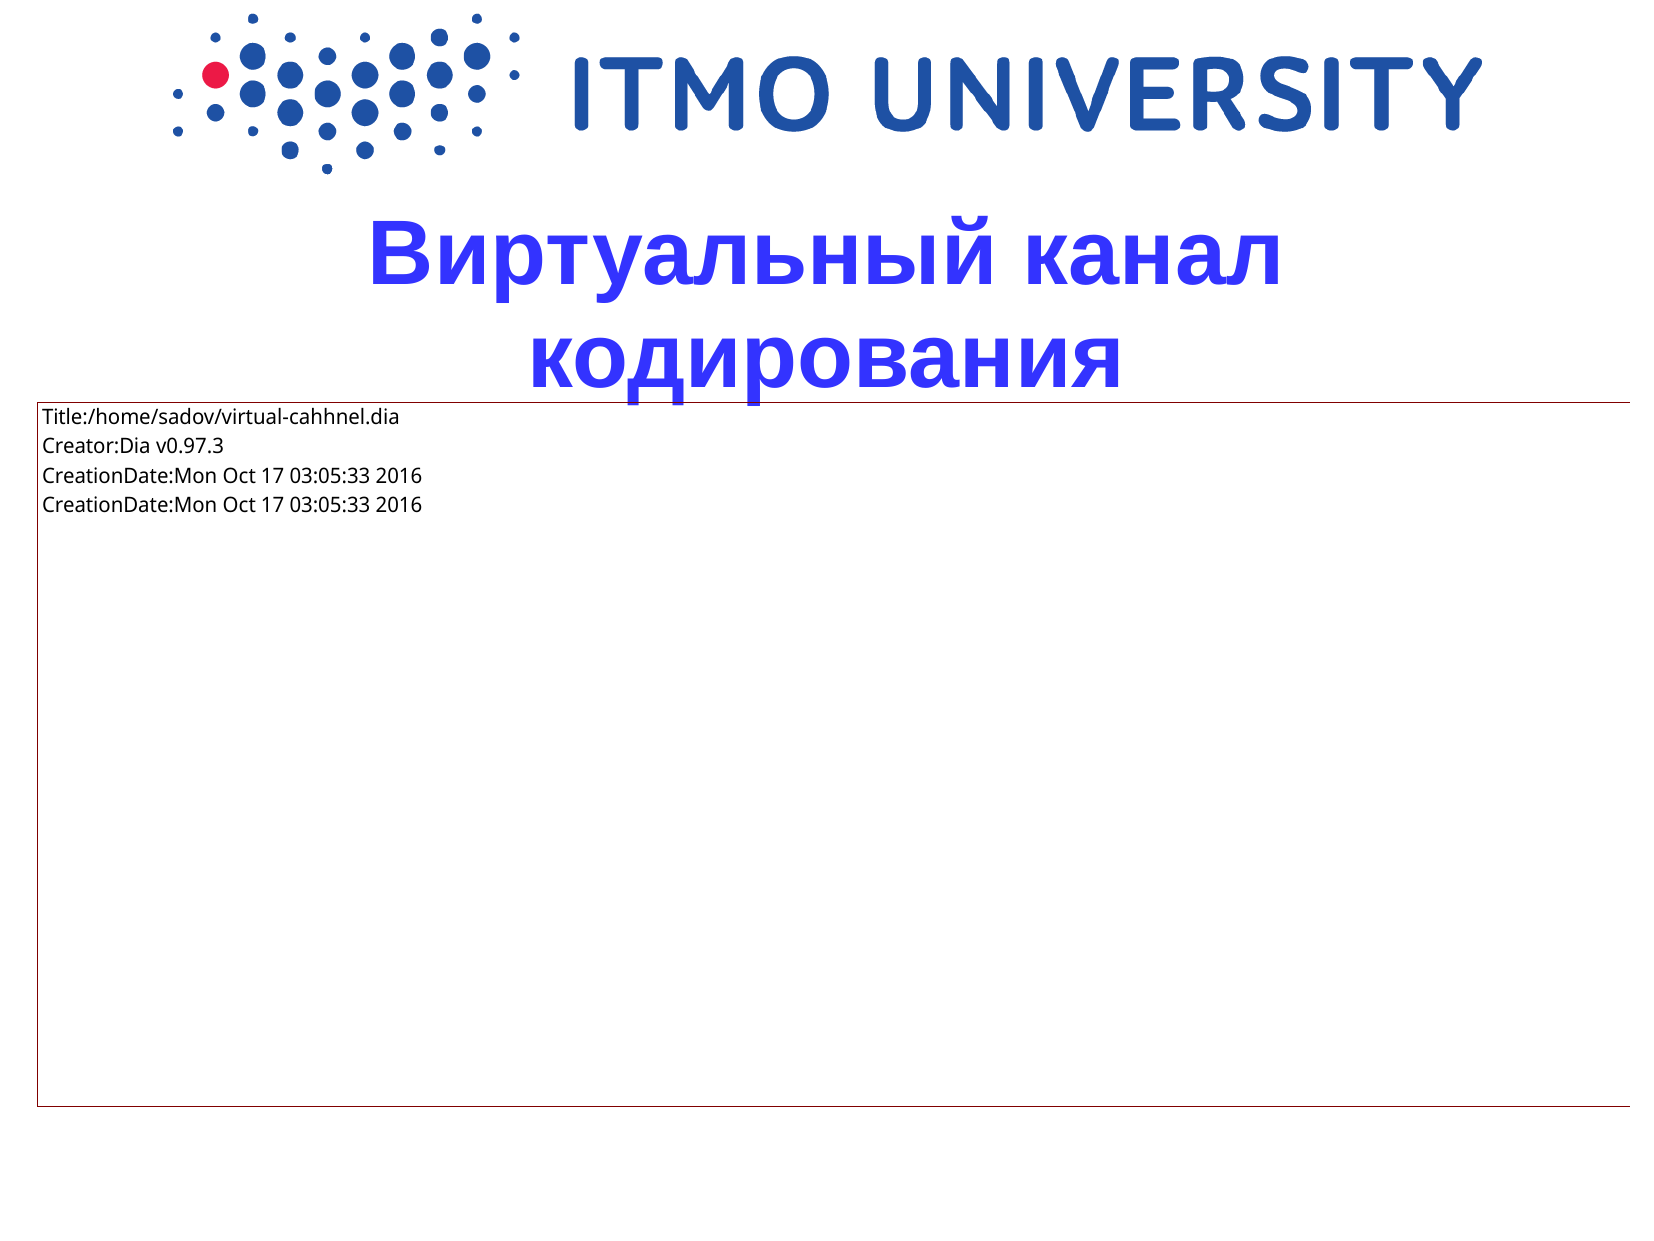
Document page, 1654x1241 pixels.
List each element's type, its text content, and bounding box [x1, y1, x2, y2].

picture [35, 400, 1630, 1107]
title Виртуальный канал кодирования [82, 306, 1571, 400]
picture [0, 0, 1654, 306]
